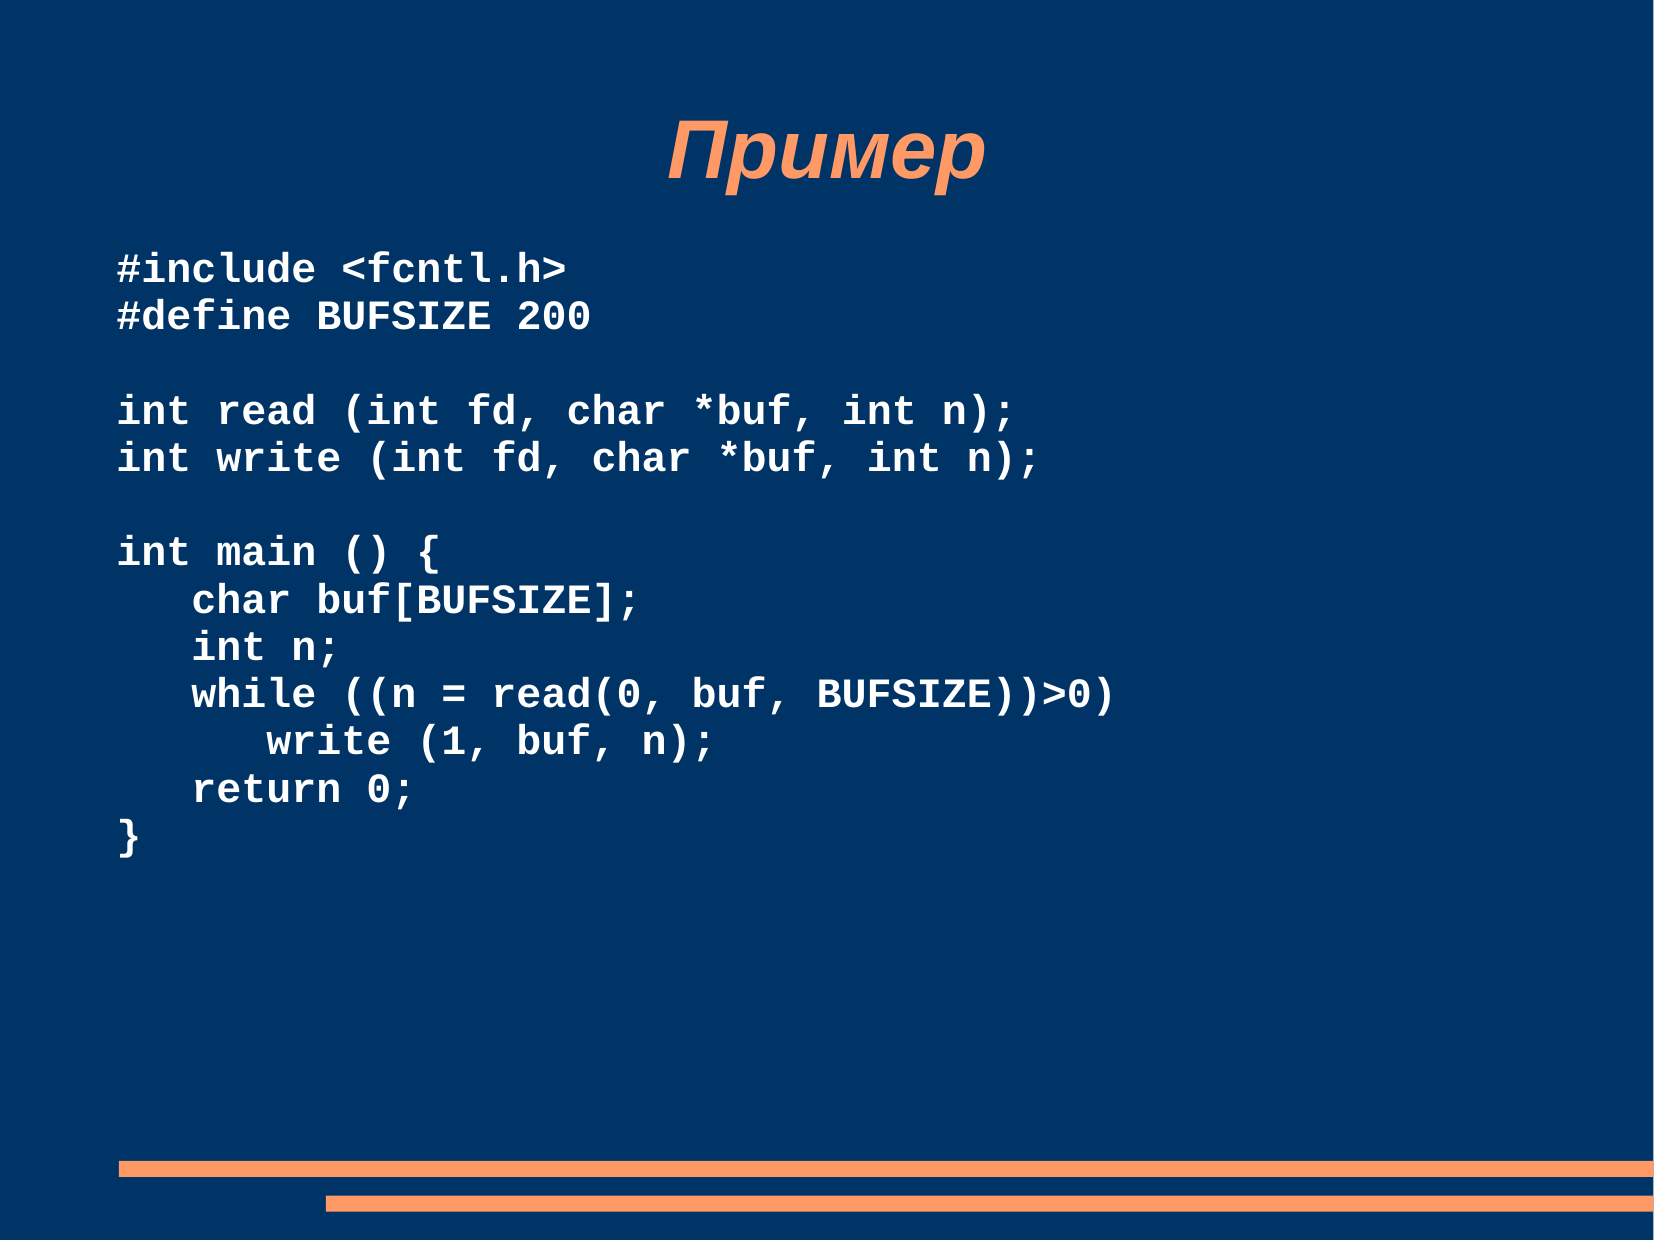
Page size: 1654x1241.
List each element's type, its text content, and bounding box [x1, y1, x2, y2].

title Пример [121, 46, 1534, 240]
text_box #include <fcntl.h> #define BUFSIZE 200 int read (int fd, char *buf, int n); int write (int fd, char *buf, int n); int main () { char buf[BUFSIZE]; int n; while ((n = read(0, buf, BUFSIZE))>0) write (1, buf, n); return 0; } [101, 240, 1654, 924]
